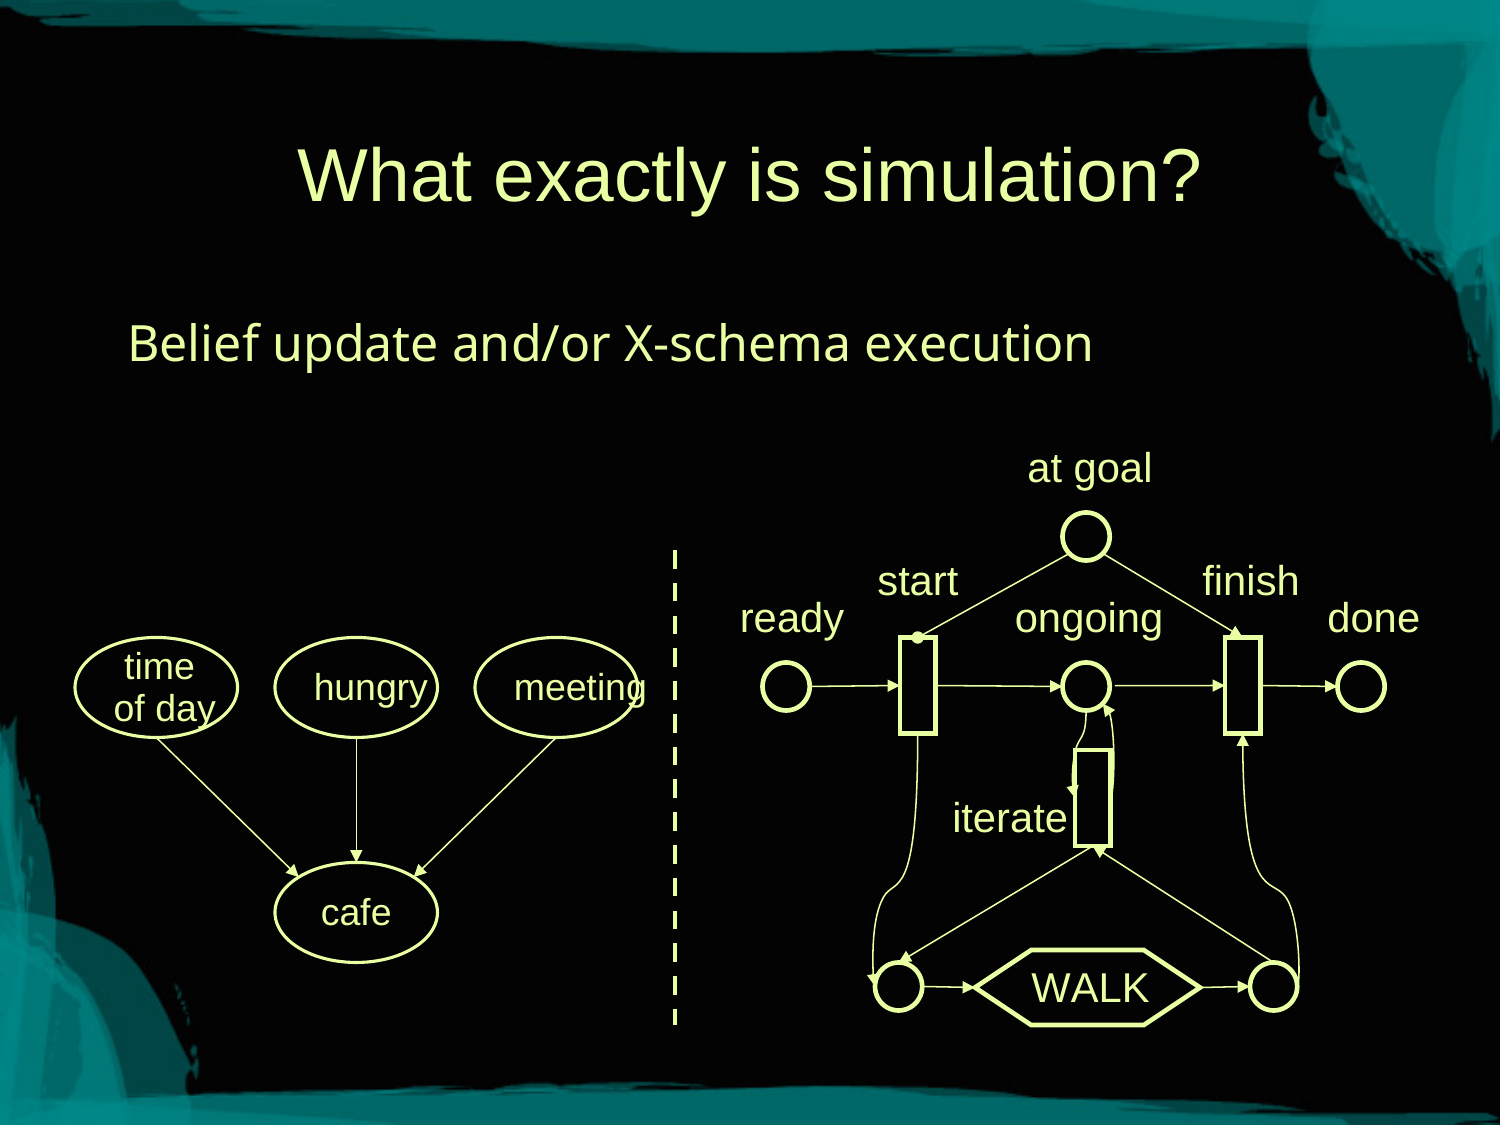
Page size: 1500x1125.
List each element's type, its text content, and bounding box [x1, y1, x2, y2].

text_box done [1312, 587, 1436, 650]
text_box start [862, 549, 974, 612]
text_box cafe [274, 862, 438, 963]
text_box meeting [474, 637, 637, 738]
text_box ready [724, 587, 860, 650]
text_box iterate [1077, 787, 1084, 844]
text_box ongoing [1162, 587, 1179, 597]
text_box time of day [75, 637, 238, 738]
text_box at goal [1012, 437, 1168, 500]
text_box iterate [937, 787, 1084, 850]
picture [0, 0, 1500, 1125]
title What exactly is simulation? [112, 87, 1388, 263]
text_box ongoing [1000, 587, 1179, 650]
text_box finish [1187, 549, 1315, 612]
text_box WALK [975, 950, 1200, 1026]
list Belief update and/or X-schema execution [112, 299, 1388, 390]
text_box hungry [274, 637, 438, 738]
